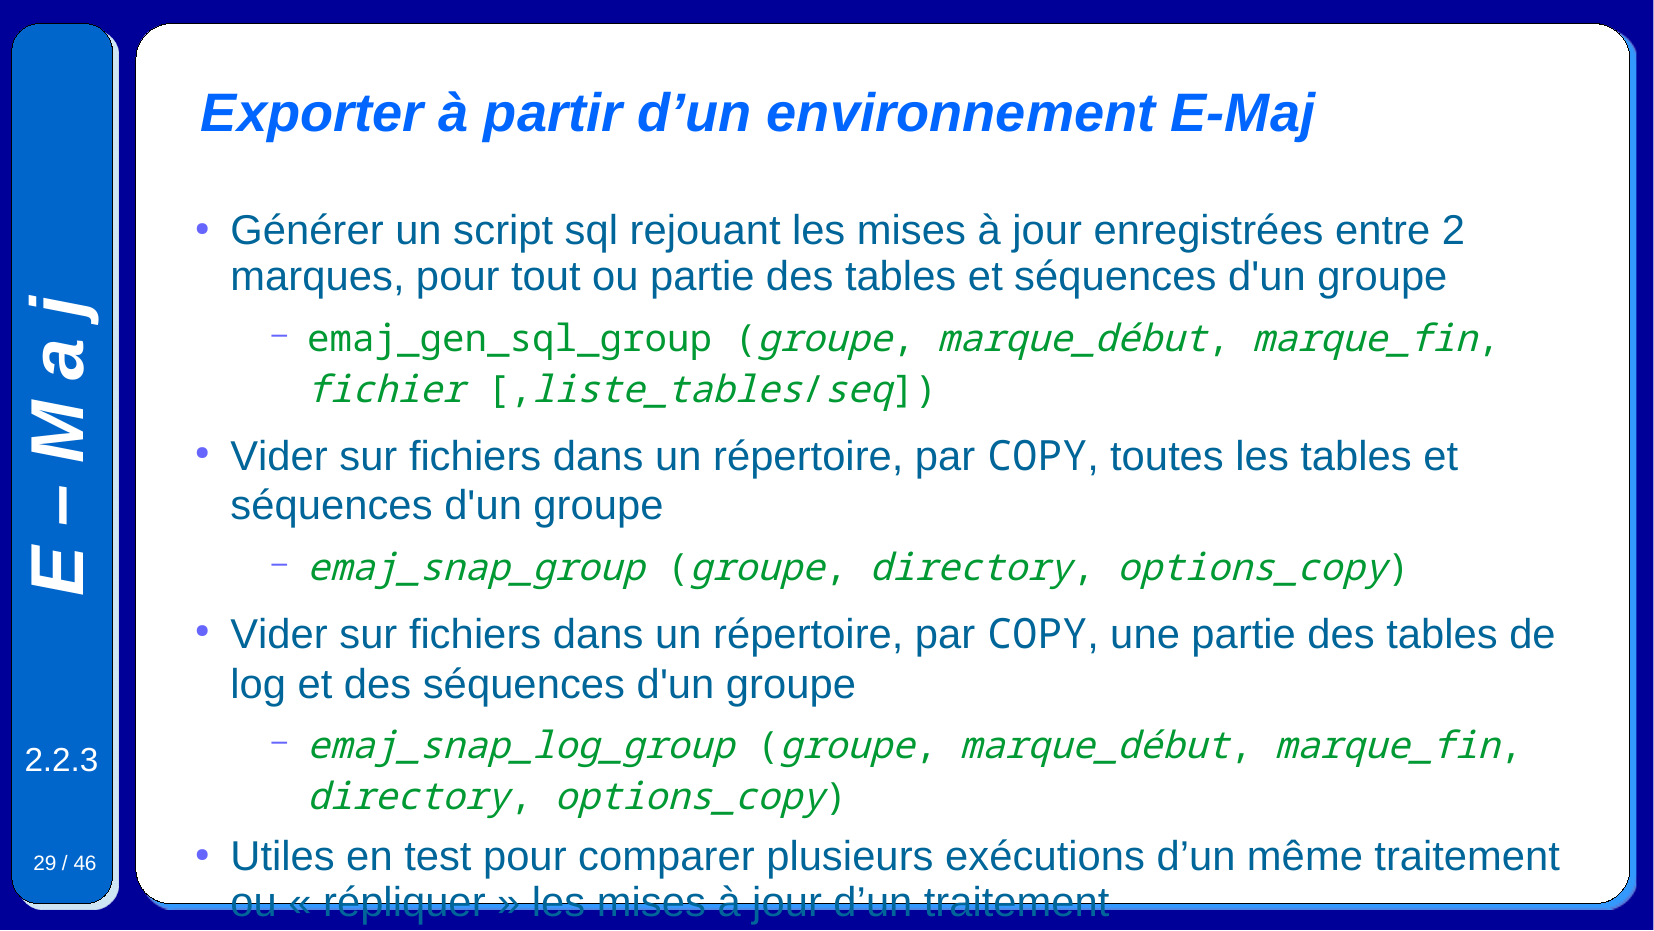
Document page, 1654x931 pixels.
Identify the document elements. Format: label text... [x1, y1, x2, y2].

list Générer un script sql rejouant les mises à jour enregistrées entre 2 marques, pour tout ou partie des tables et séquences d'un groupe emaj_gen_sql_group (groupe, marque_début, marque_fin, fichier [,liste_tables/seq]) Vider sur fichiers dans un répertoire, par COPY, toutes les tables et séquences d'un groupe emaj_snap_group (groupe, directory, options_copy) Vider sur fichiers dans un répertoire, par COPY, une partie des tables de log et des séquences d'un groupe emaj_snap_log_group (groupe, marque_début, marque_fin, directory, options_copy) Utiles en test pour comparer plusieurs exécutions d’un même traitement ou « répliquer » les mises à jour d’un traitement [177, 206, 1587, 881]
title Exporter à partir d’un environnement E-Maj [200, 34, 1575, 191]
